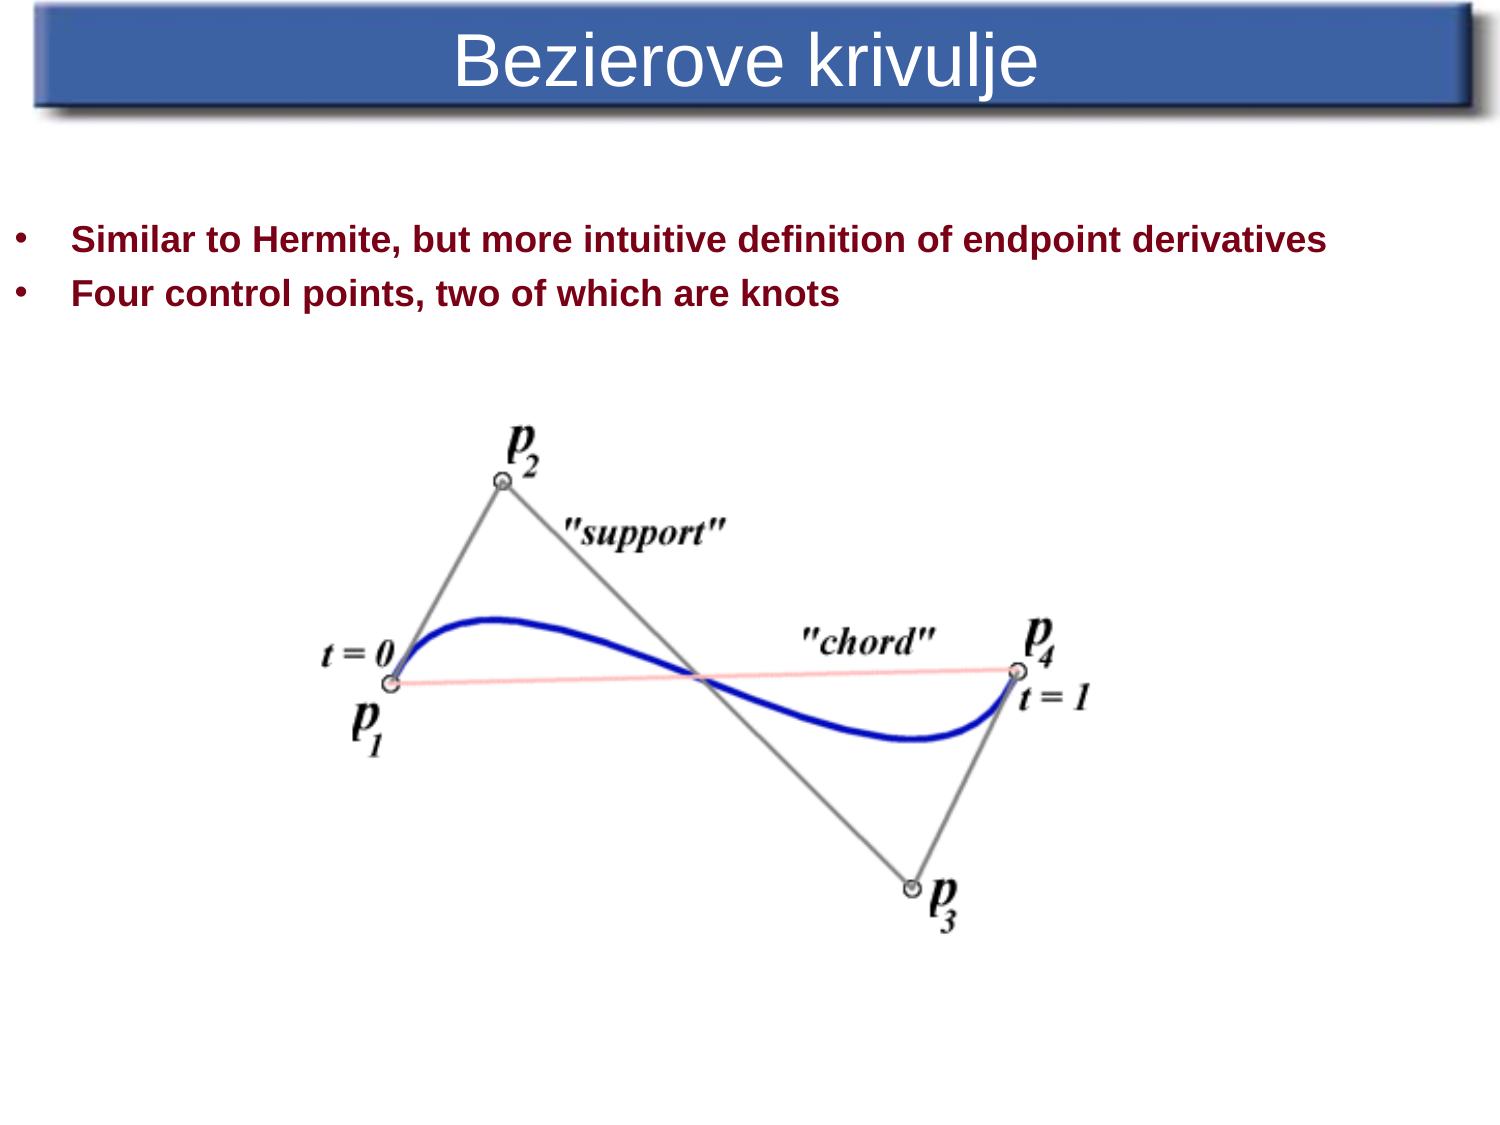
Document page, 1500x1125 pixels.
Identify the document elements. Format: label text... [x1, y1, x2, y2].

picture [289, 369, 1117, 990]
list Similar to Hermite, but more intuitive definition of endpoint derivatives Four control points, two of which are knots [0, 207, 1495, 1085]
picture [32, 0, 1500, 127]
title Bezierove krivulje [0, 0, 1493, 114]
